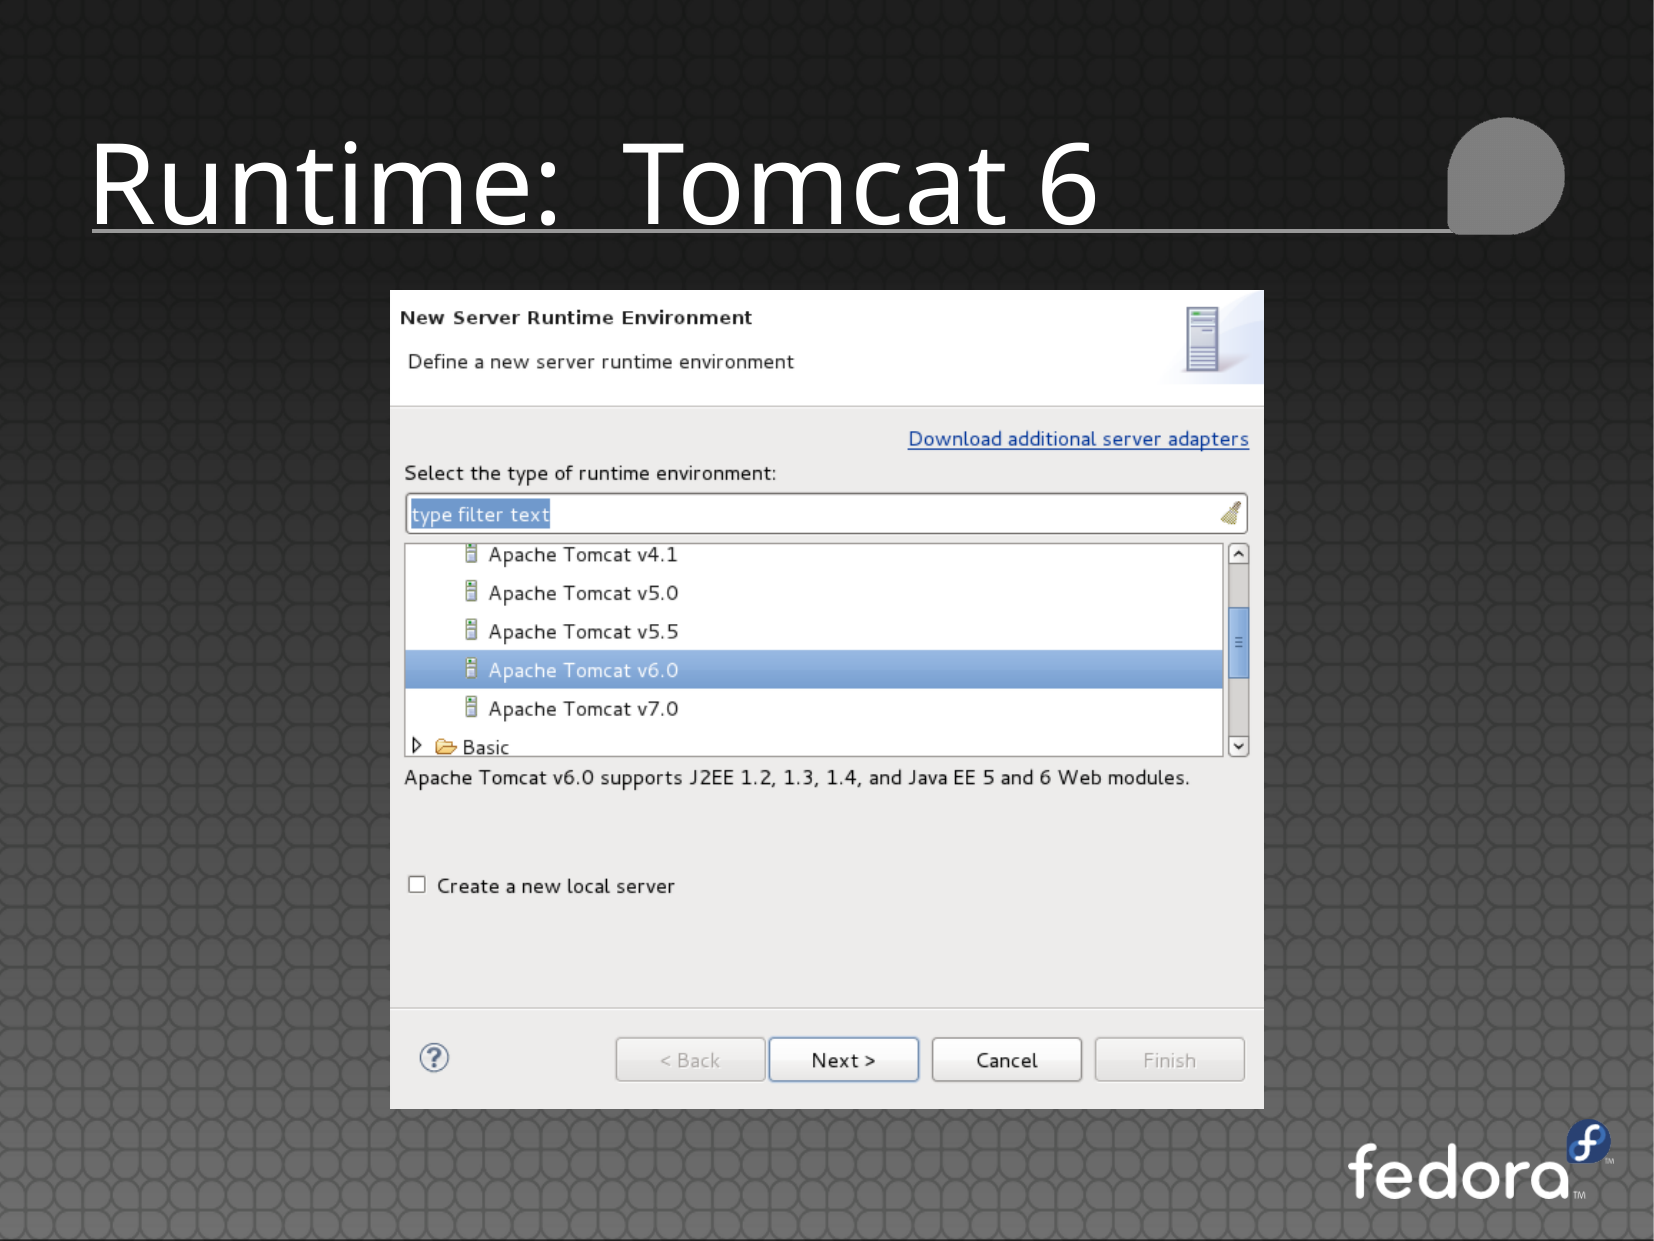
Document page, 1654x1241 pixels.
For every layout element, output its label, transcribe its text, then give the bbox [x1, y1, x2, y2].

picture [0, 0, 1654, 1241]
title Runtime: Tomcat 6 [86, 112, 1576, 249]
